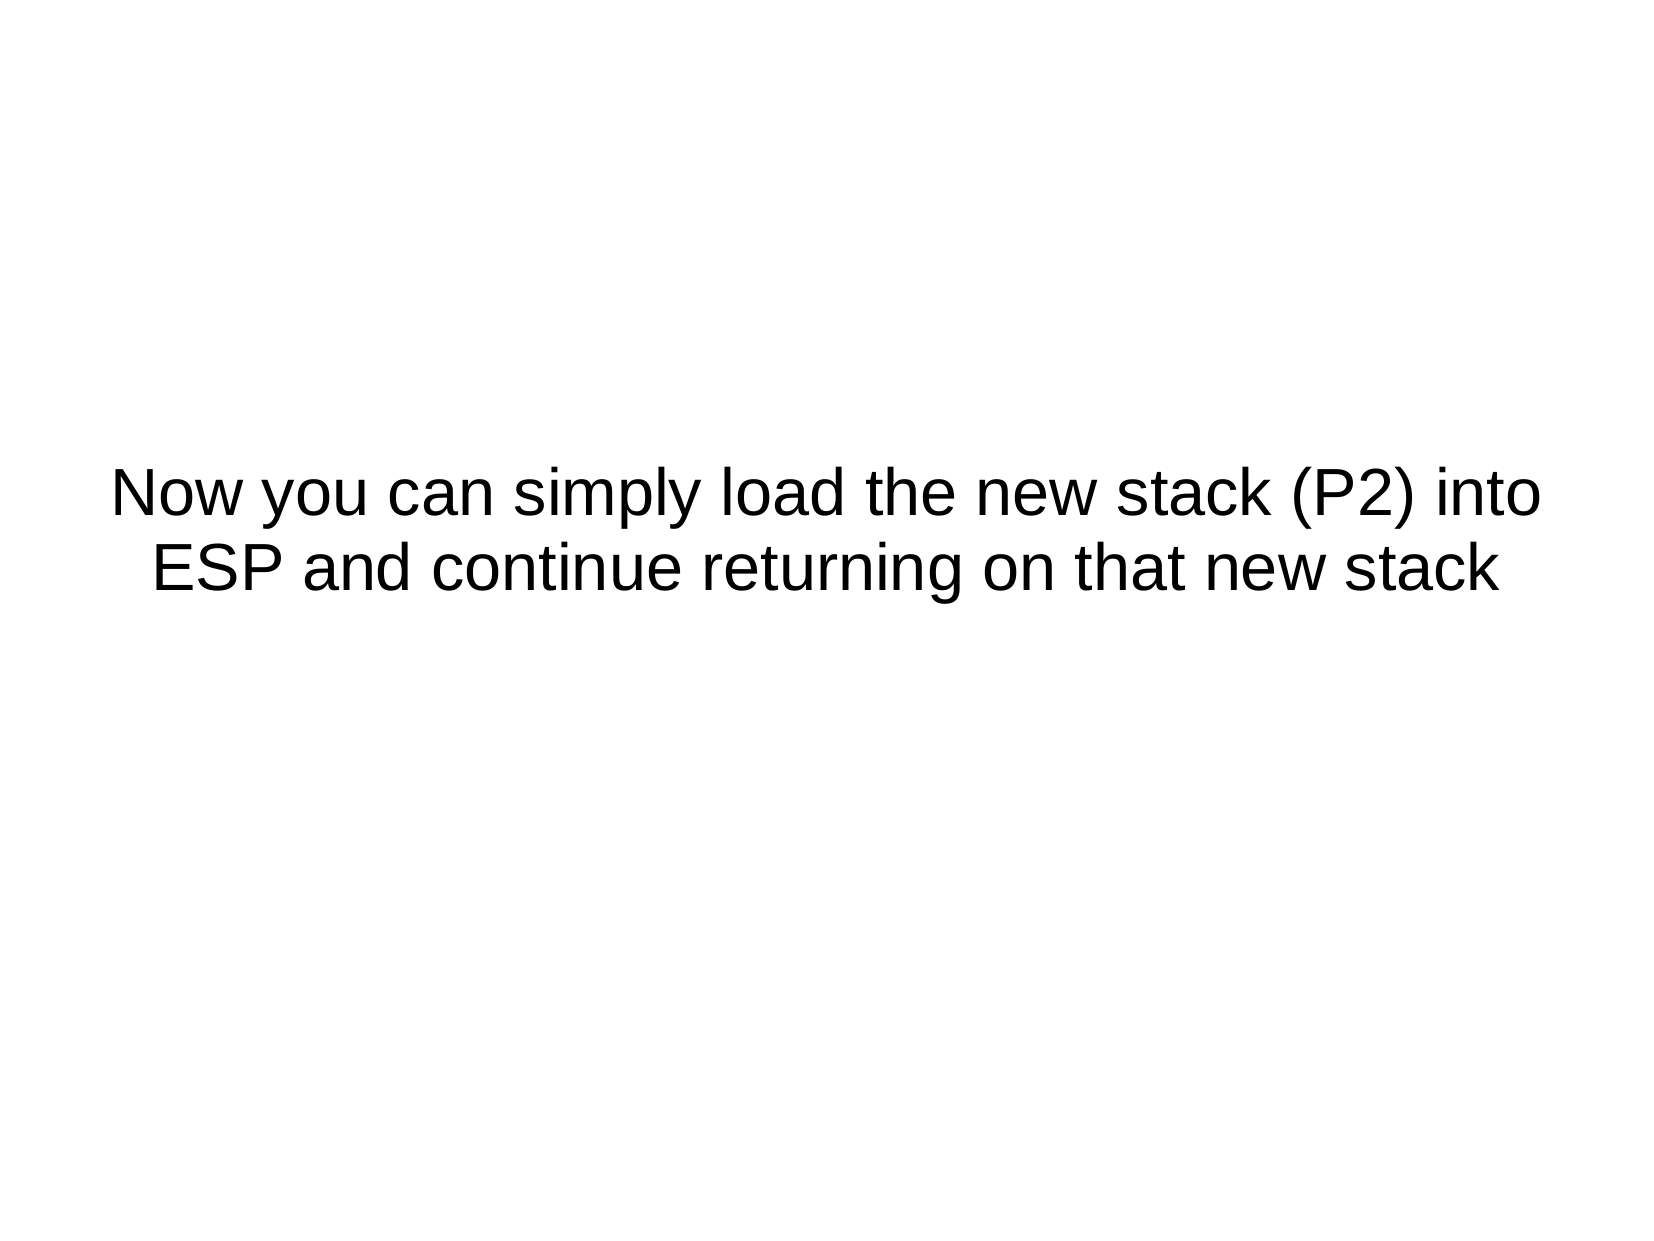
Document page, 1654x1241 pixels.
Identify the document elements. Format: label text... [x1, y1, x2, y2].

subtitle Now you can simply load the new stack (P2) into ESP and continue returning on that new stack [82, 49, 1571, 1010]
